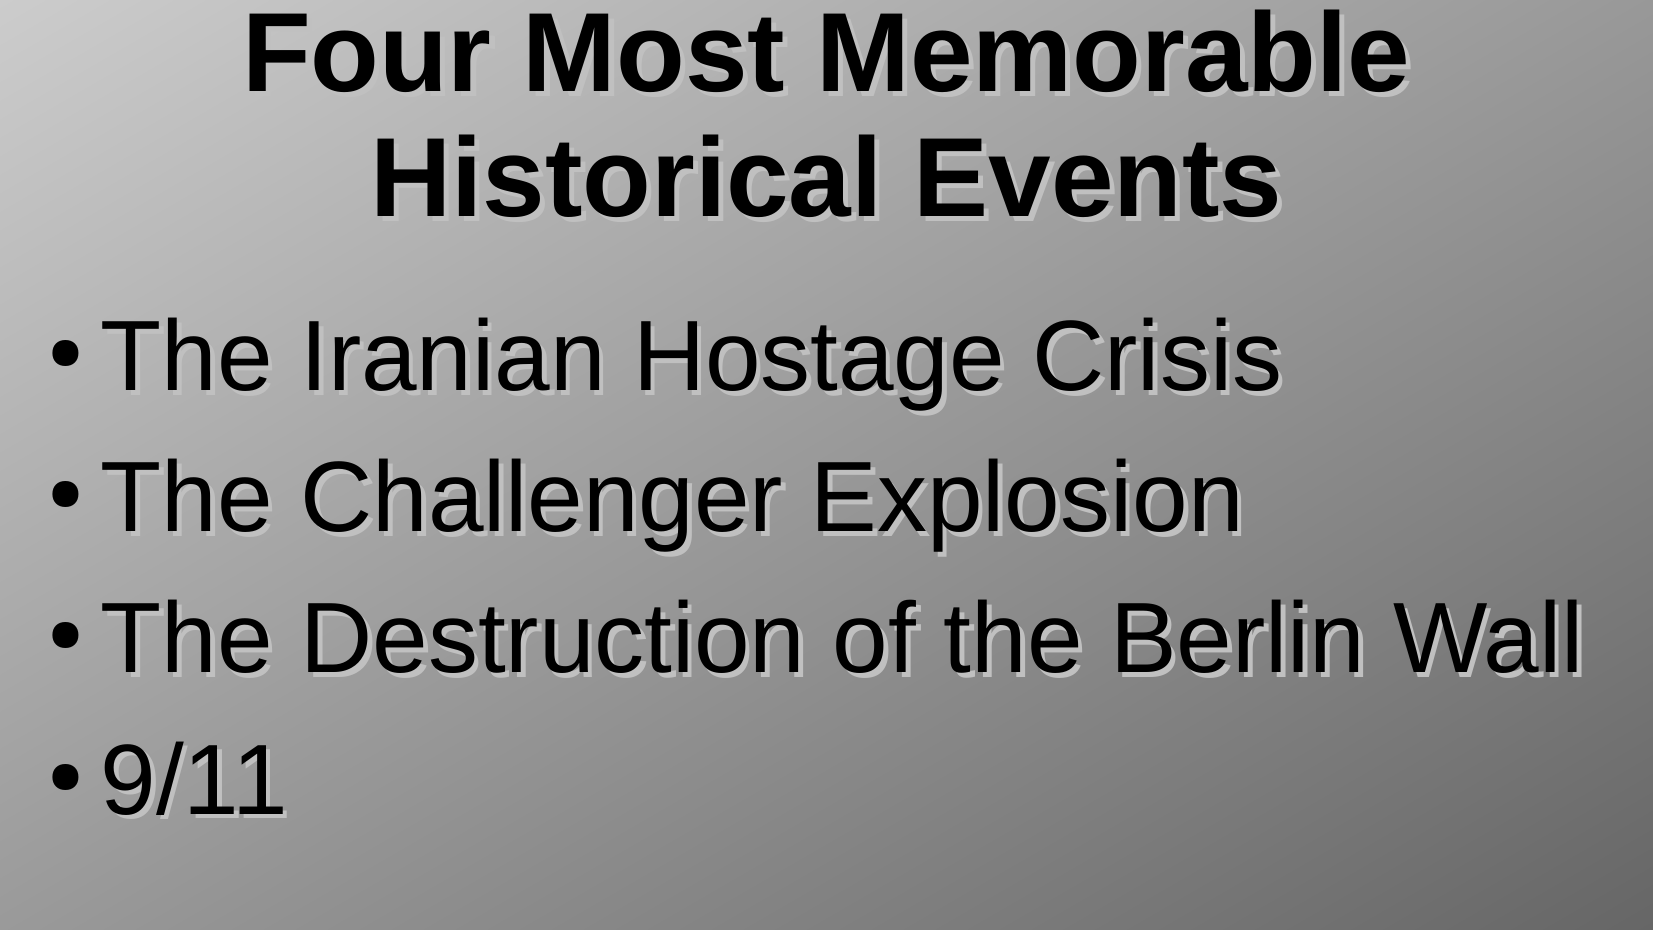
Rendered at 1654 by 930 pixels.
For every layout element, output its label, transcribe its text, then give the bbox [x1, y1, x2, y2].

list The Iranian Hostage Crisis The Challenger Explosion The Destruction of the Berlin Wall 9/11 [30, 300, 1621, 930]
title Four Most Memorable Historical Events [82, 0, 1571, 241]
